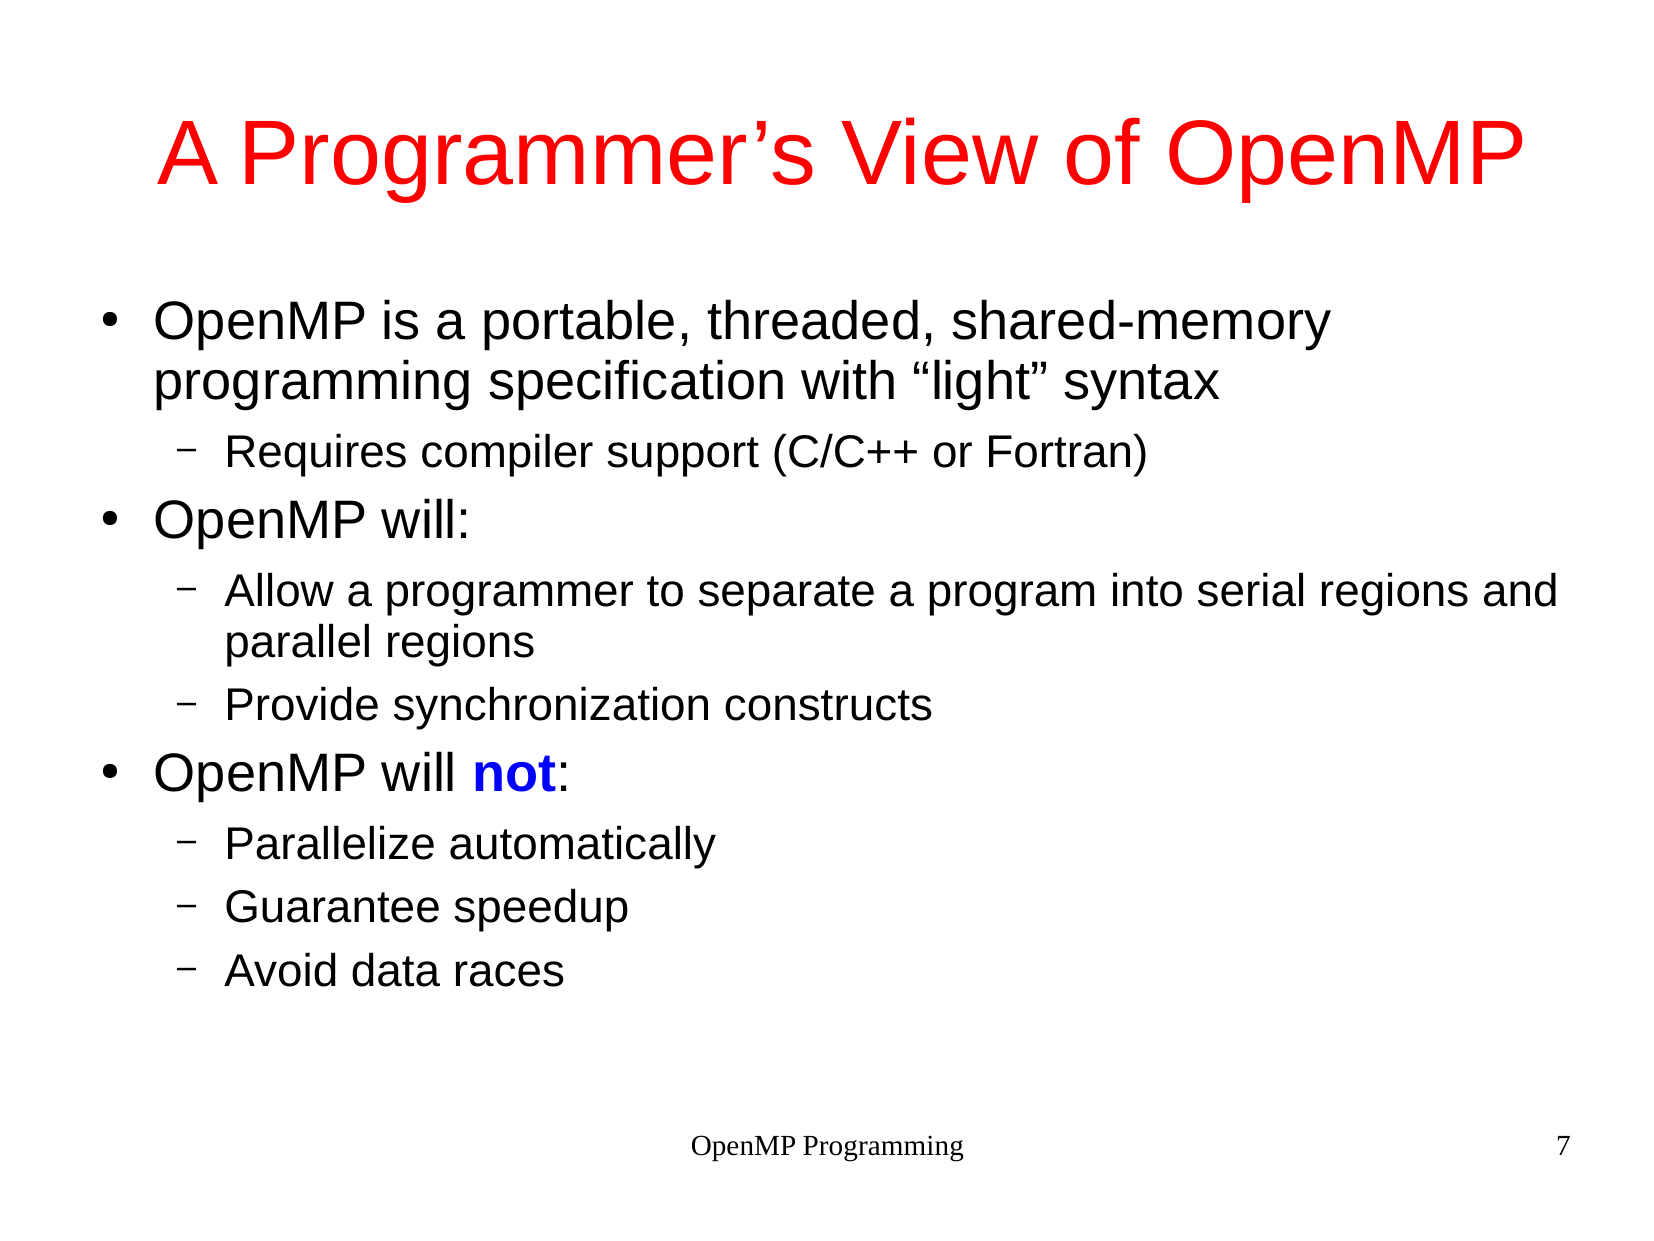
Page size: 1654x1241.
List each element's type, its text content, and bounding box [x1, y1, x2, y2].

list OpenMP is a portable, threaded, shared-memory programming specification with “light” syntax Requires compiler support (C/C++ or Fortran) OpenMP will: Allow a programmer to separate a program into serial regions and parallel regions Provide synchronization constructs OpenMP will not: Parallelize automatically Guarantee speedup Avoid data races [82, 290, 1571, 1109]
title A Programmer’s View of OpenMP [82, 49, 1571, 257]
